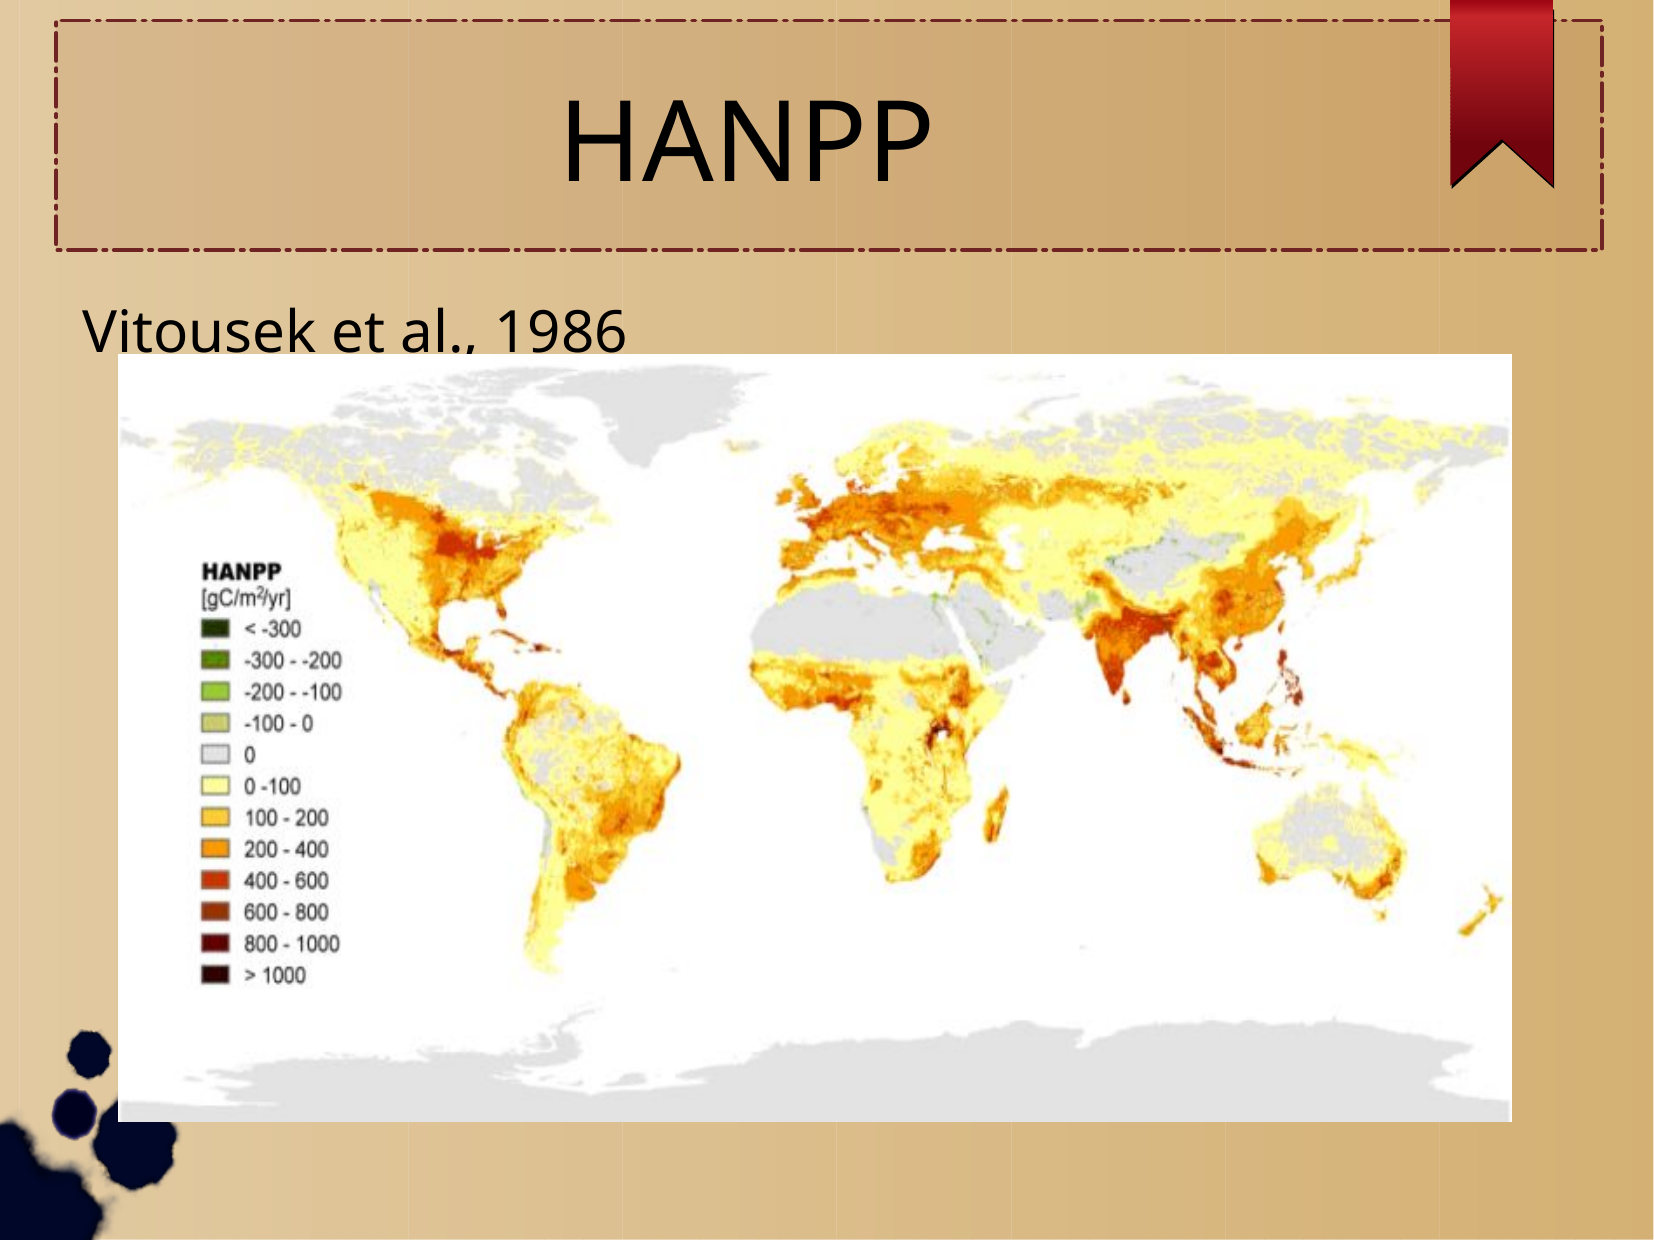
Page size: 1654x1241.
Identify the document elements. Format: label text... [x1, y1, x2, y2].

list Vitousek et al., 1986 [82, 290, 1538, 1010]
title HANPP [82, 47, 1412, 229]
picture [118, 354, 1512, 1123]
